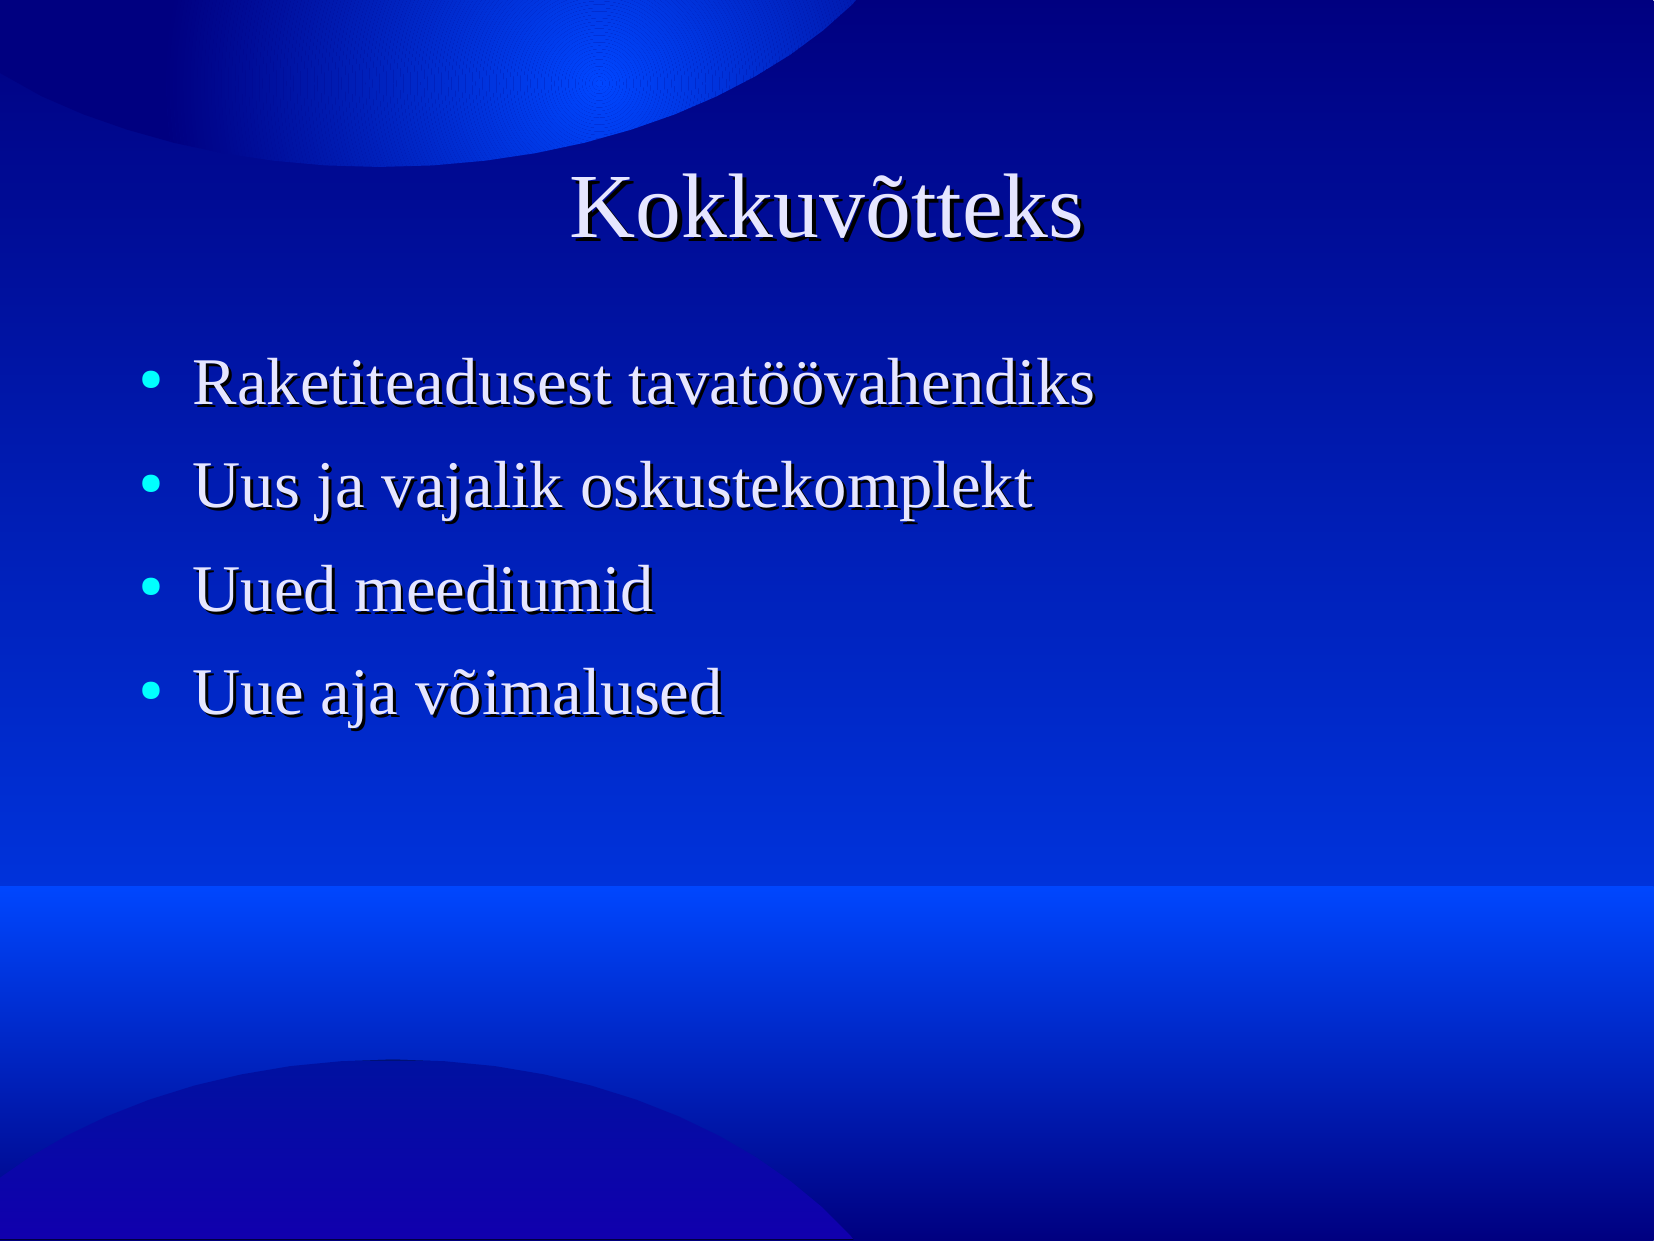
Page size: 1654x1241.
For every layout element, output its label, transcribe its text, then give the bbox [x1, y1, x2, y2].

list Raketiteadusest tavatöövahendiks Uus ja vajalik oskustekomplekt Uued meediumid Uue aja võimalused [121, 344, 1534, 1127]
title Kokkuvõtteks [121, 102, 1534, 311]
